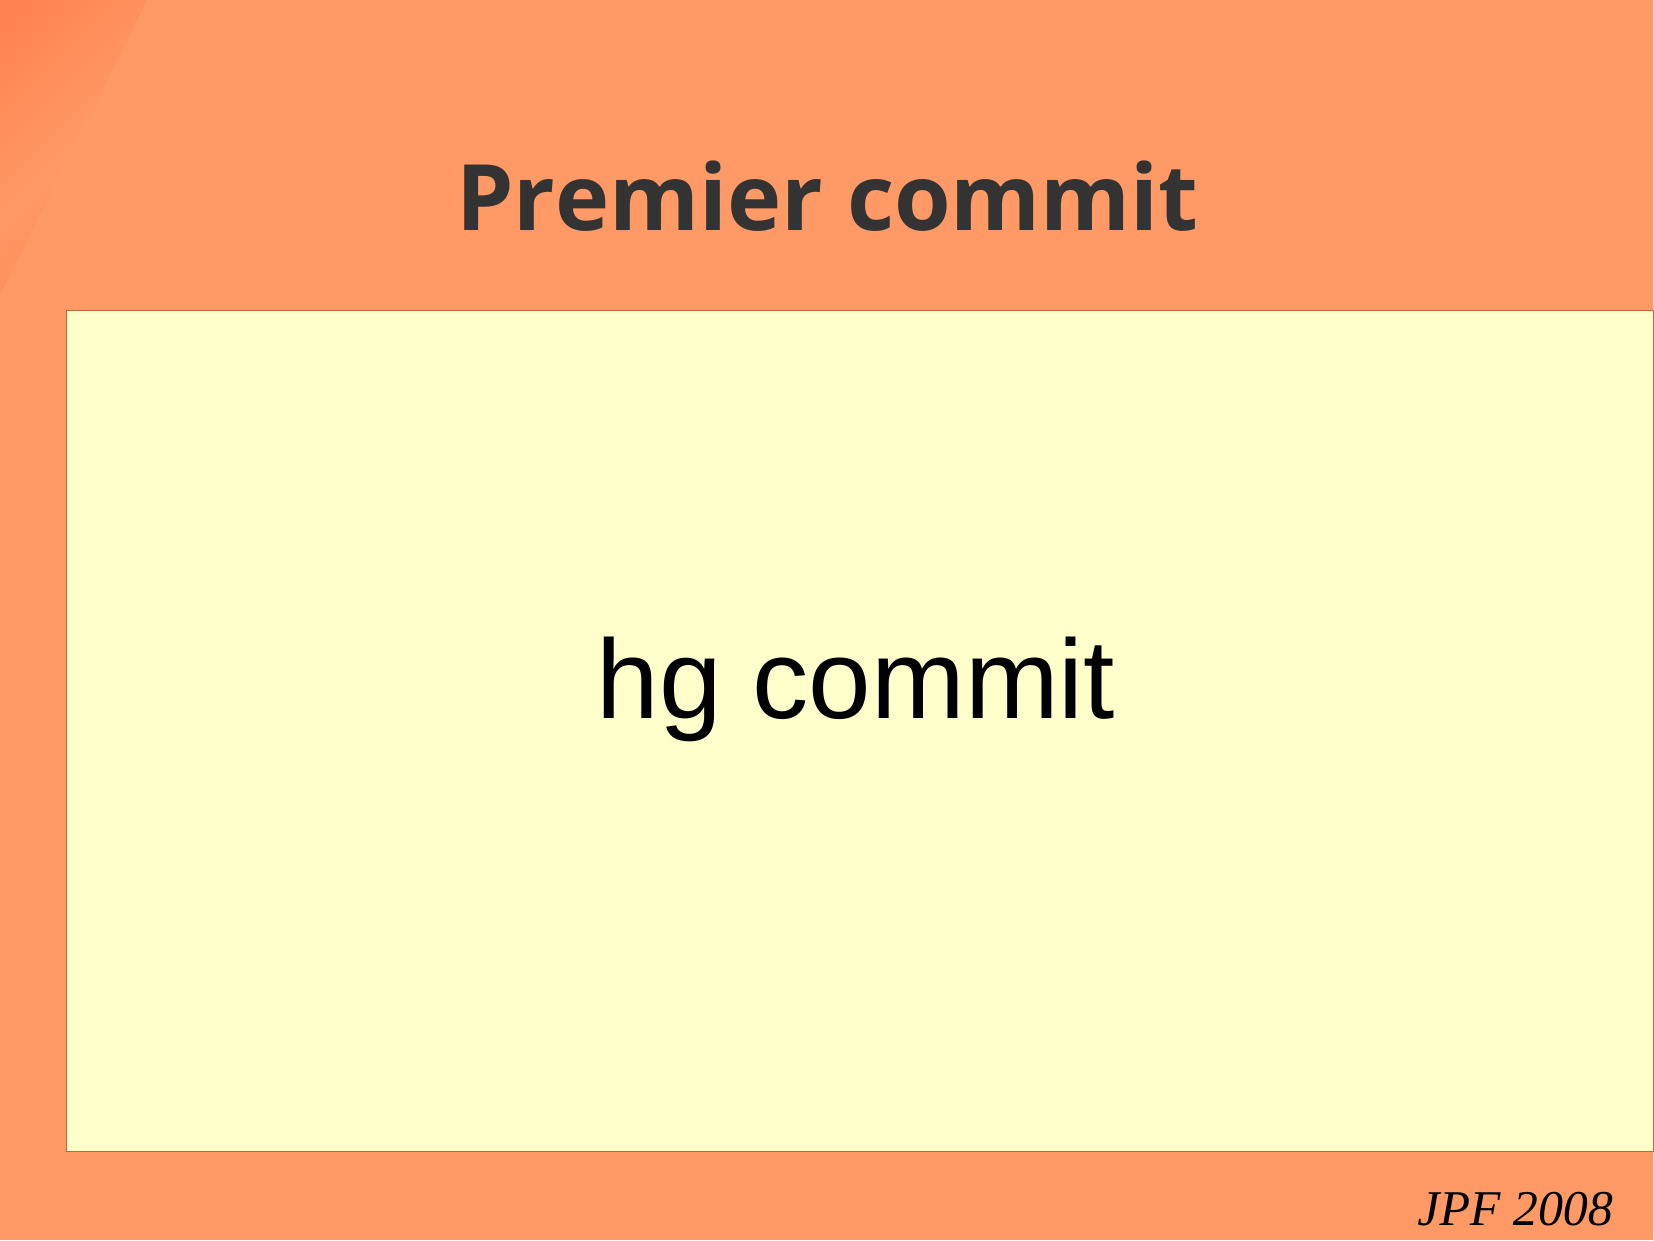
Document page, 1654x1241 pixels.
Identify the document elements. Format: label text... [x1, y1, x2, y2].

text_box hg commit [596, 617, 1116, 743]
title Premier commit [121, 91, 1534, 299]
